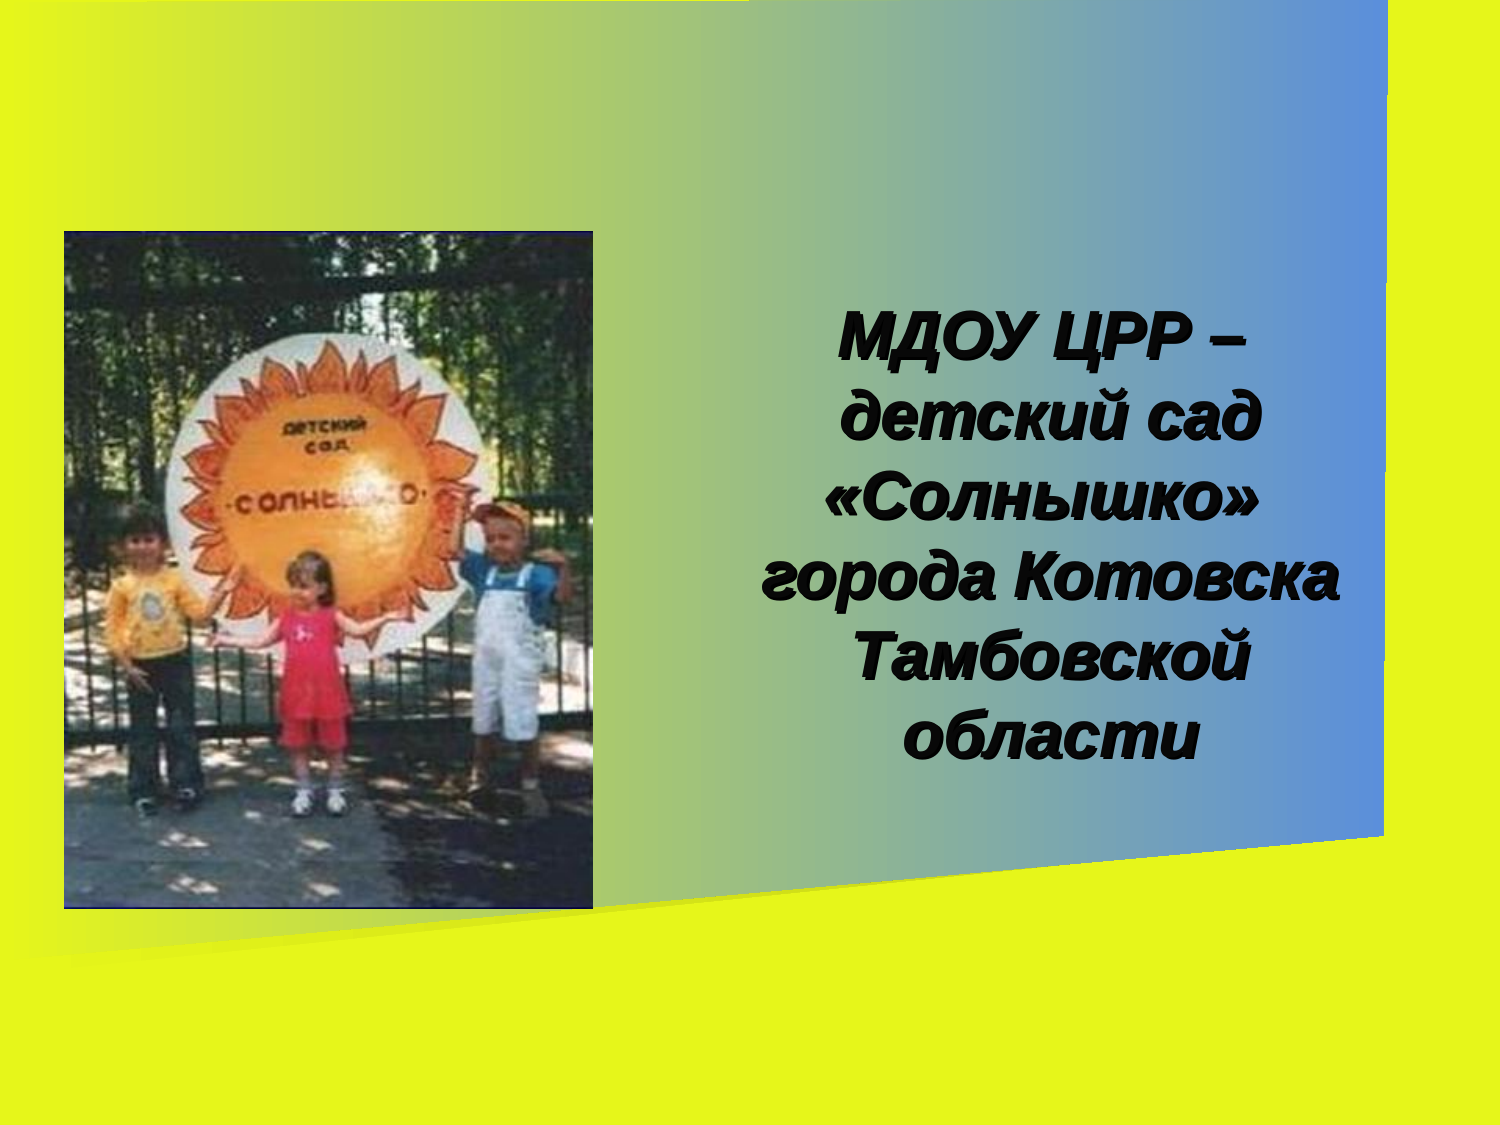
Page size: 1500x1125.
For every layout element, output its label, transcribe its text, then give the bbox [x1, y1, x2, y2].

title МДОУ ЦРР – детский сад «Солнышко» города Котовска Тамбовской области [679, 219, 1423, 858]
picture [64, 231, 593, 909]
